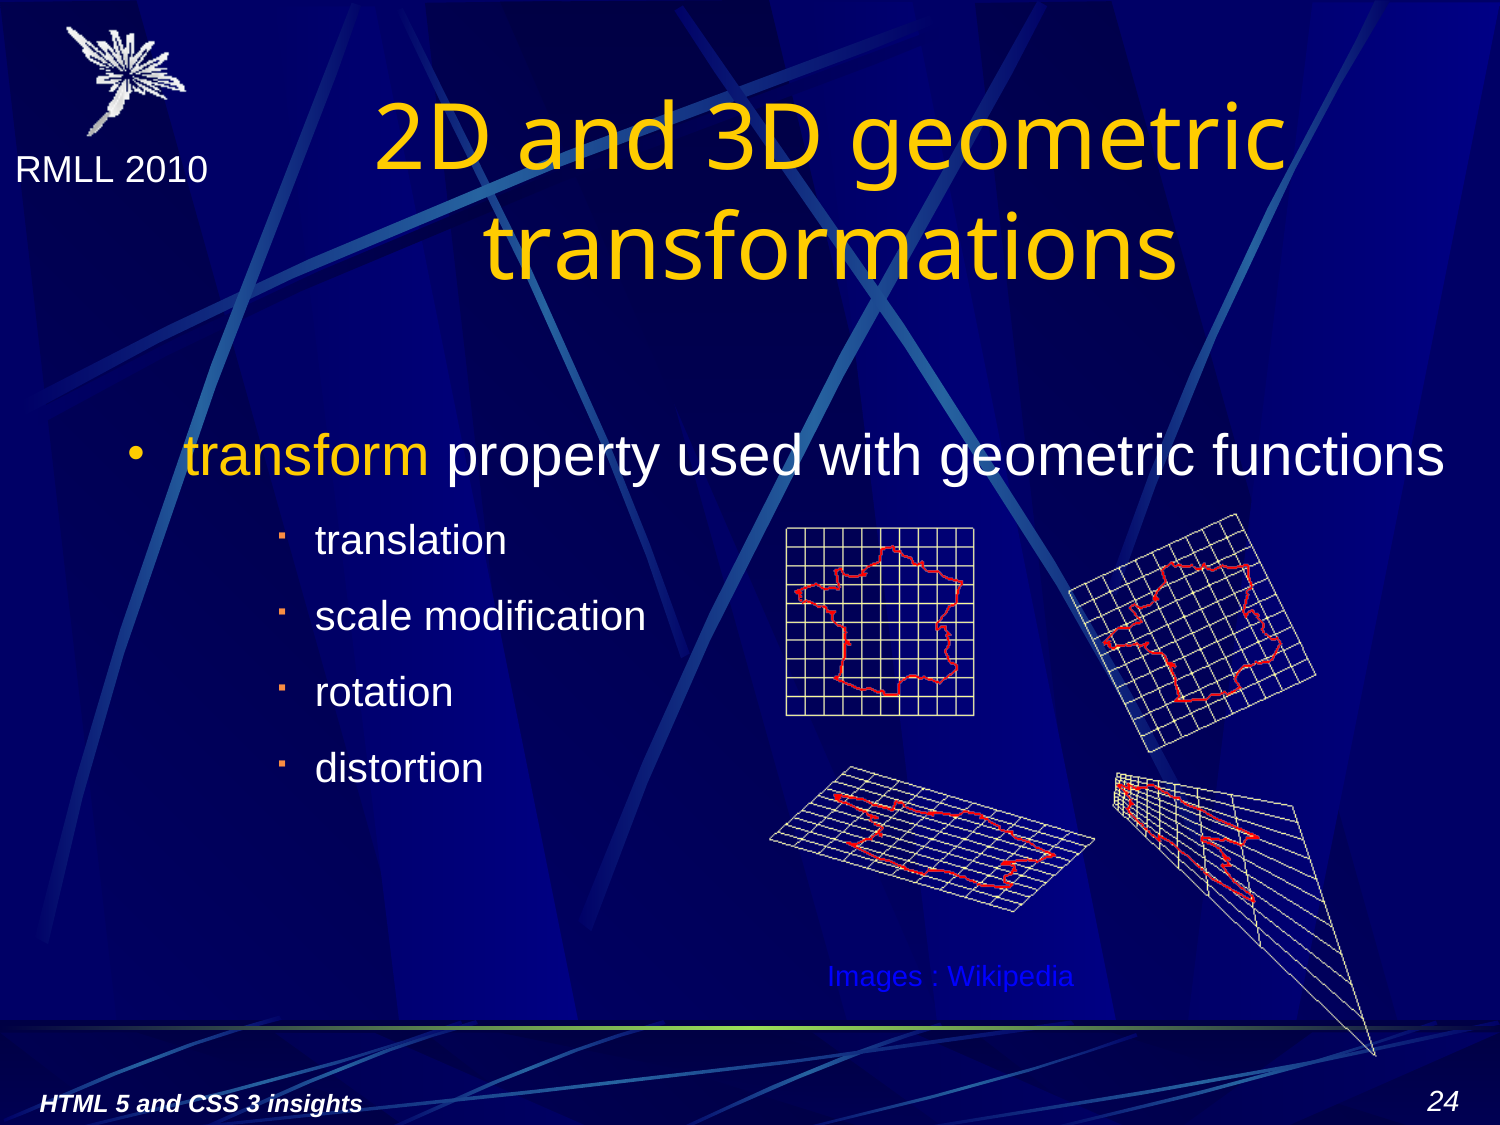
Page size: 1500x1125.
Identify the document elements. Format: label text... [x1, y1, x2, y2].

picture [762, 505, 1388, 1063]
text_box Images : Wikipedia [812, 949, 1300, 1001]
title 2D and 3D geometric transformations [225, 69, 1438, 306]
picture [62, 24, 188, 138]
list transform property used with geometric functions translation scale modification rotation distortion [112, 324, 1500, 1001]
